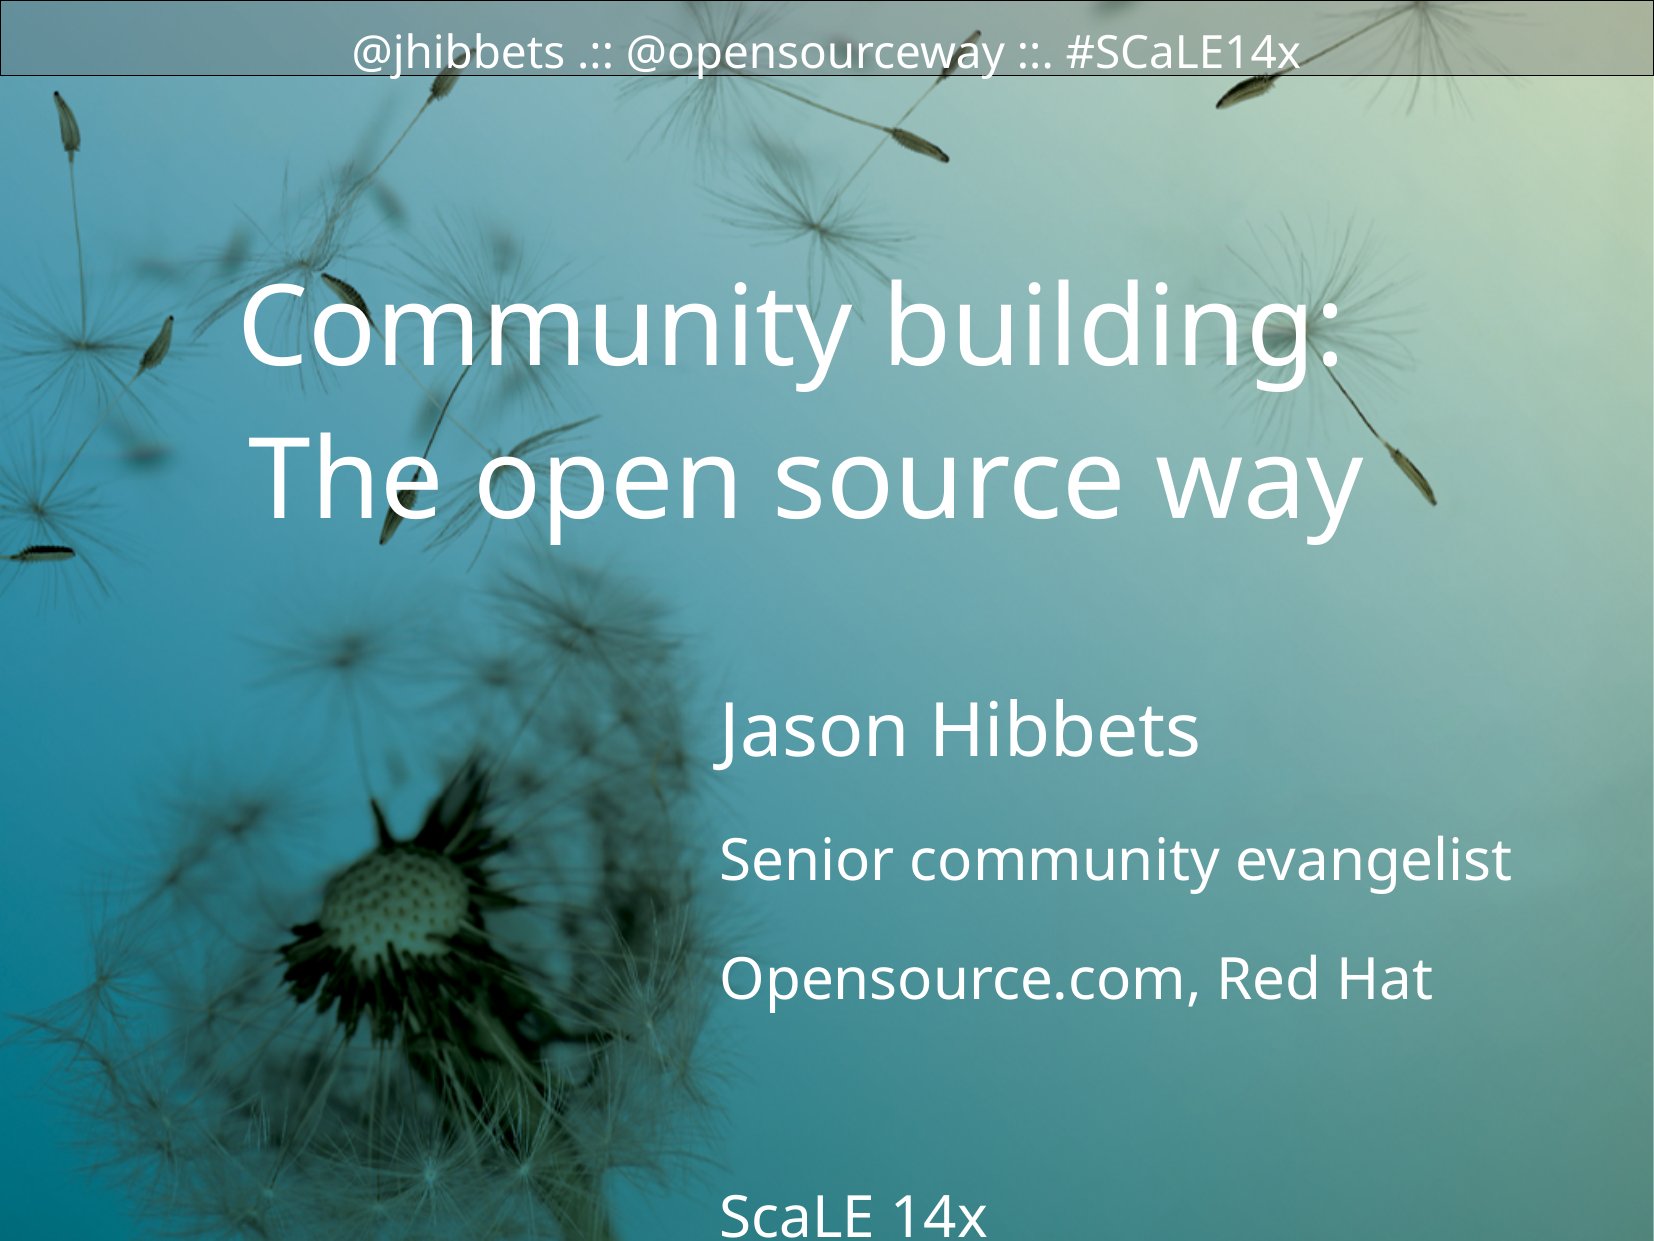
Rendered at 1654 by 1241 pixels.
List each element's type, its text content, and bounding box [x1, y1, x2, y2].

picture [0, 76, 1654, 1241]
text_box Community building: The open source way [41, 237, 1572, 479]
text_box Jason Hibbets Senior community evangelist Opensource.com, Red Hat ScaLE 14x January 23, 2016 [705, 618, 1651, 1146]
